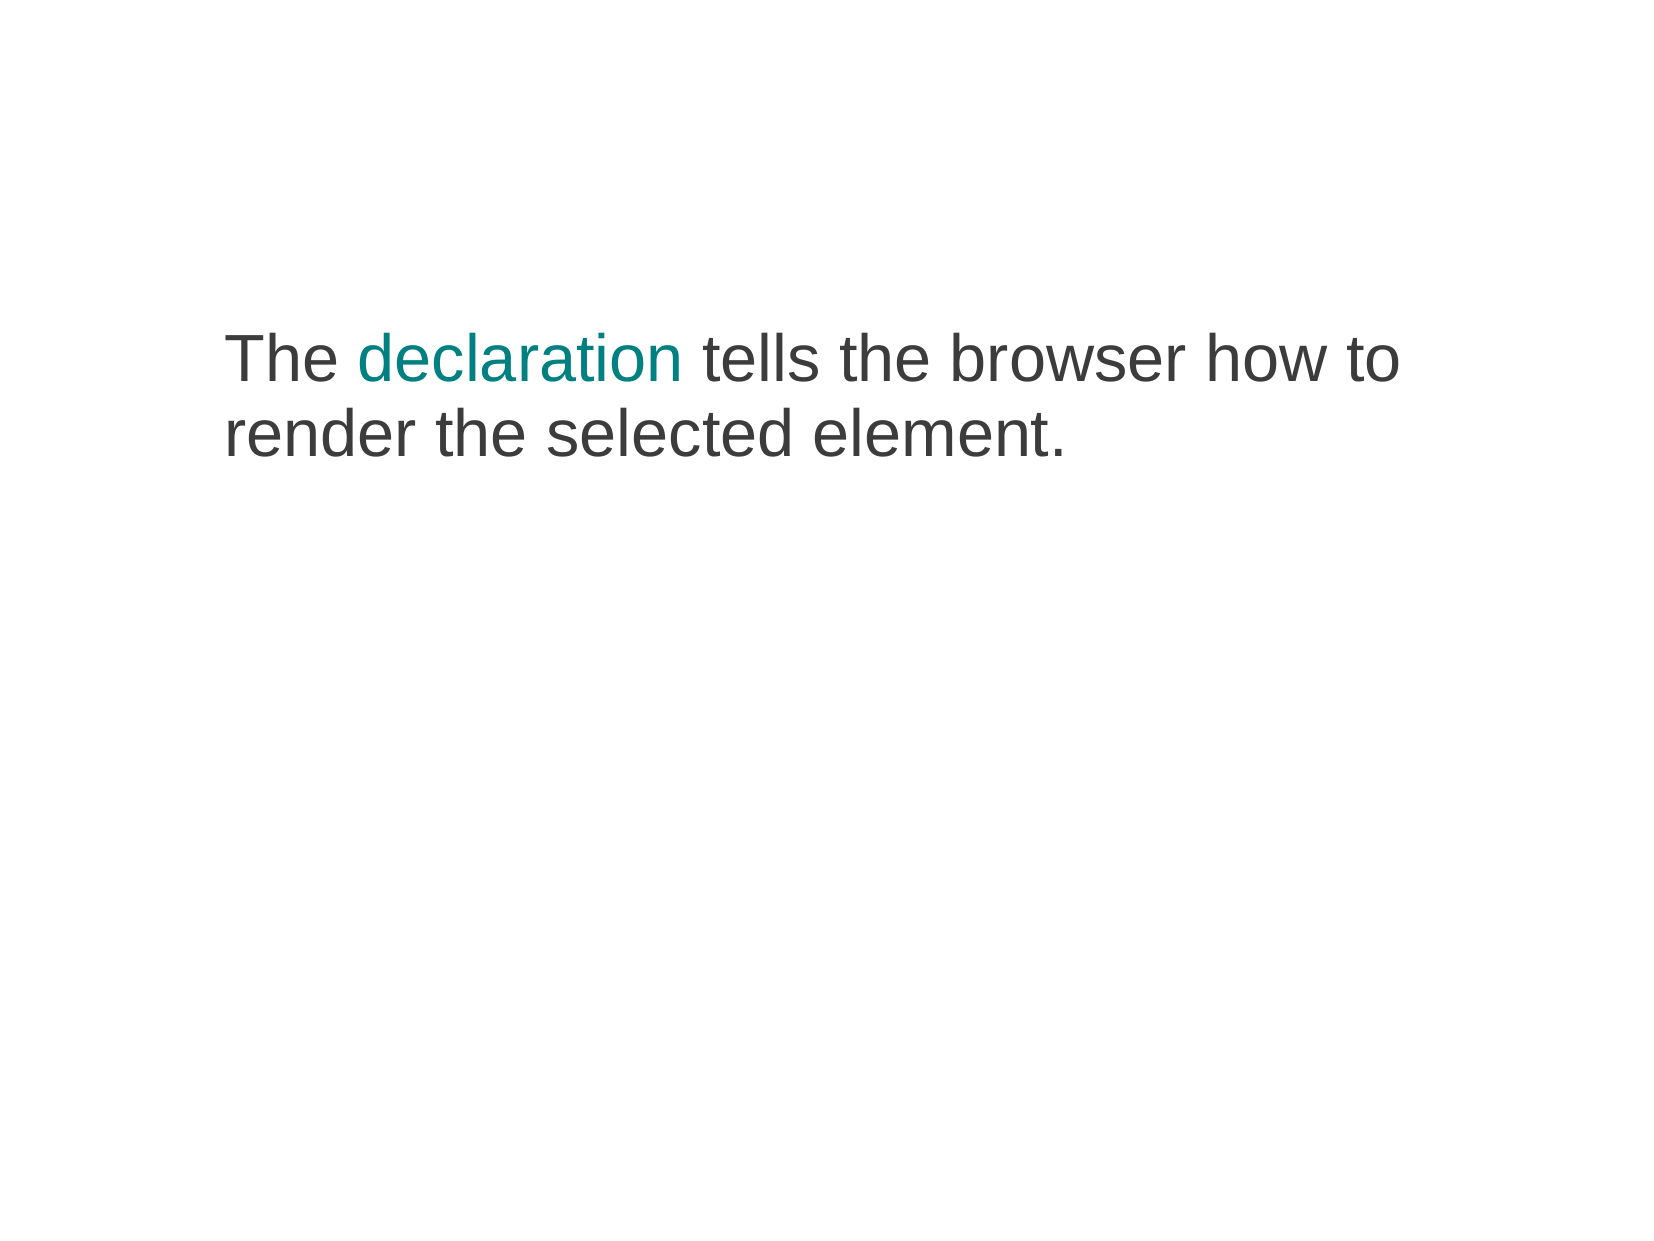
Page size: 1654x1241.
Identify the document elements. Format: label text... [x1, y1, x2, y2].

text_box The declaration tells the browser how to render the selected element. [210, 313, 1471, 859]
